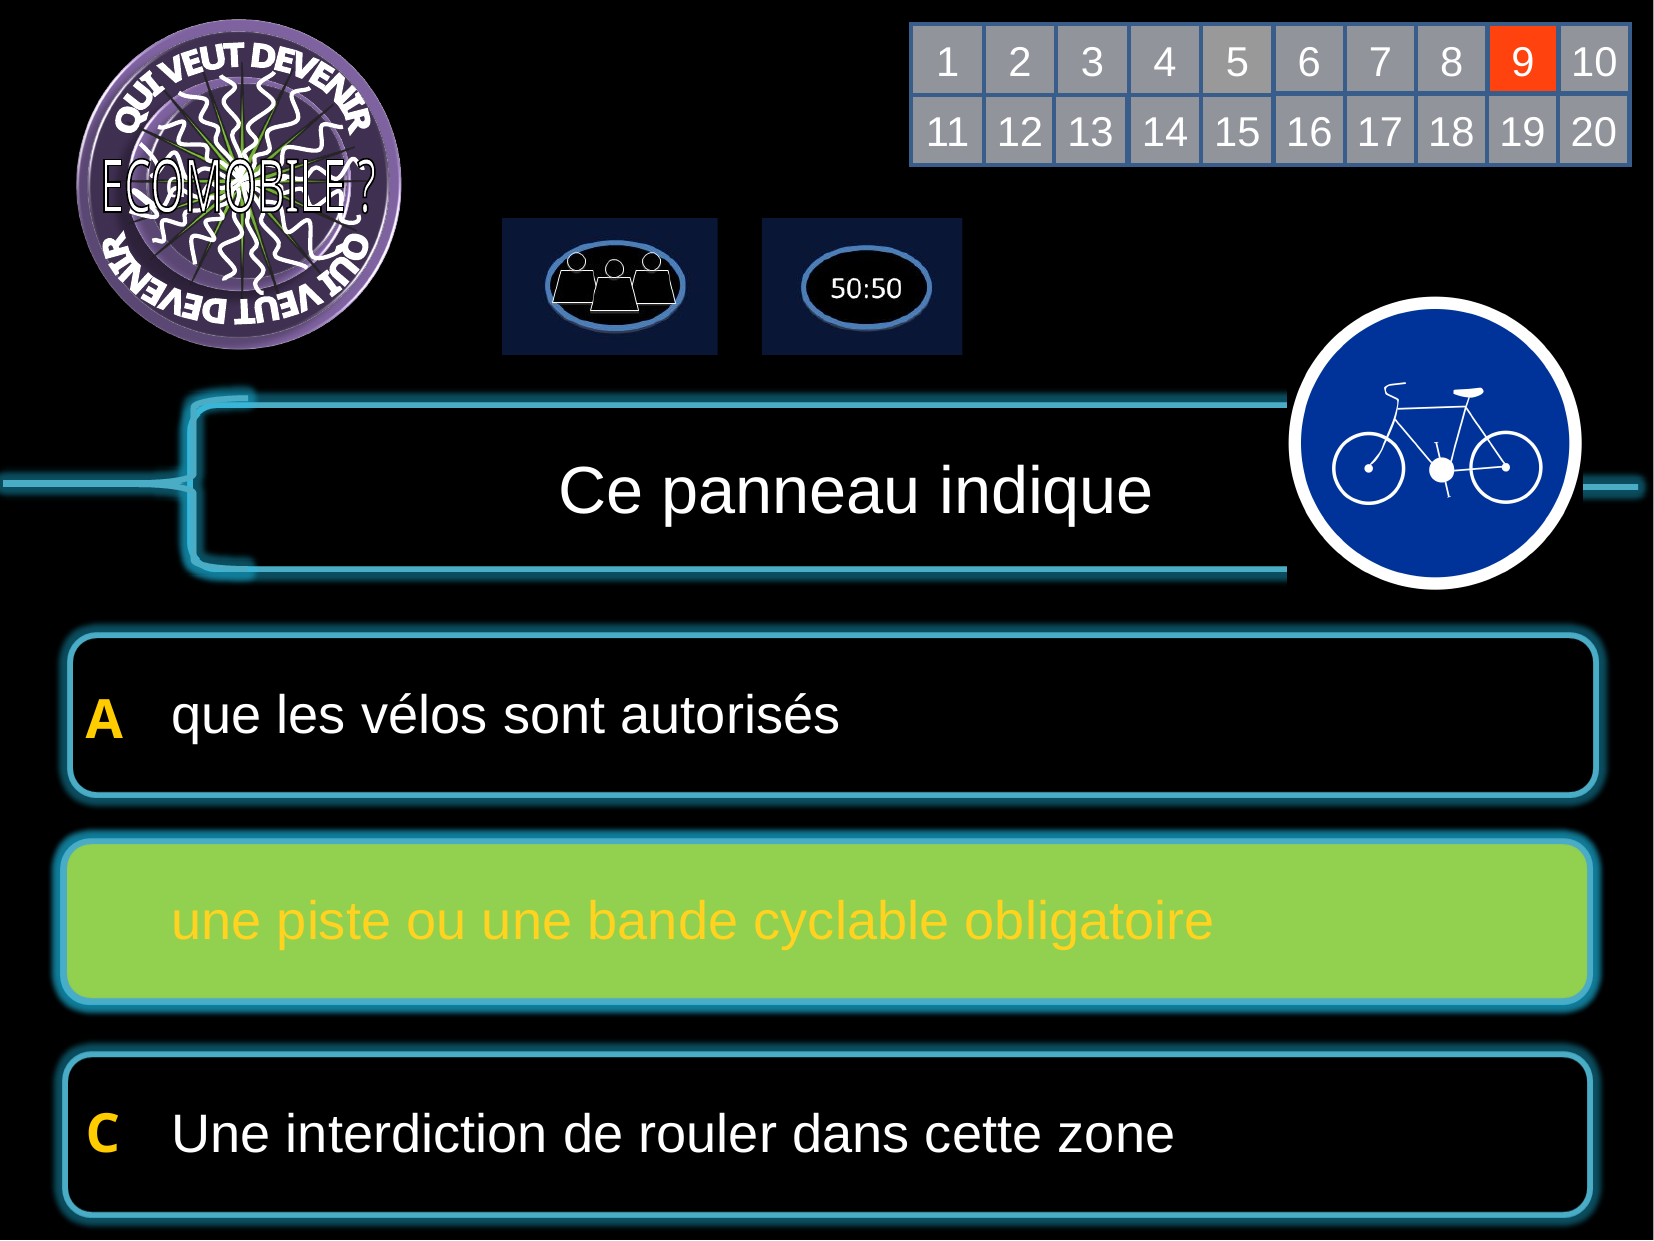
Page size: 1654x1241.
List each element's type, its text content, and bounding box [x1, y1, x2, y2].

text_box 12 [983, 94, 1054, 166]
text_box 2 [983, 24, 1056, 94]
list une piste ou une bande cyclable obligatoire [171, 850, 1571, 993]
text_box 19 [1486, 93, 1558, 166]
picture [50, 615, 1616, 815]
list que les vélos sont autorisés [171, 643, 1571, 786]
text_box 3 [1056, 24, 1128, 95]
text_box 14 [1128, 94, 1201, 166]
text_box 11 [911, 94, 983, 166]
text_box 8 [1416, 24, 1487, 93]
list Une interdiction de rouler dans cette zone [171, 1062, 1571, 1205]
text_box 1 [911, 24, 983, 94]
text_box 5 [1201, 24, 1273, 94]
text_box 16 [1273, 93, 1345, 166]
text_box 9 [1487, 24, 1558, 93]
text_box 17 [1345, 93, 1415, 166]
text_box 7 [1344, 24, 1416, 93]
text_box 15 [1201, 94, 1273, 166]
picture [42, 18, 432, 370]
text_box 10 [1558, 24, 1630, 93]
picture [45, 1034, 1610, 1235]
text_box 20 [1558, 93, 1630, 166]
text_box 18 [1415, 93, 1486, 166]
text_box 4 [1128, 24, 1201, 94]
picture [0, 295, 1654, 591]
text_box 6 [1273, 24, 1344, 93]
picture [43, 821, 1610, 1022]
title Ce panneau indique [200, 407, 1287, 573]
text_box 13 [1054, 94, 1127, 166]
